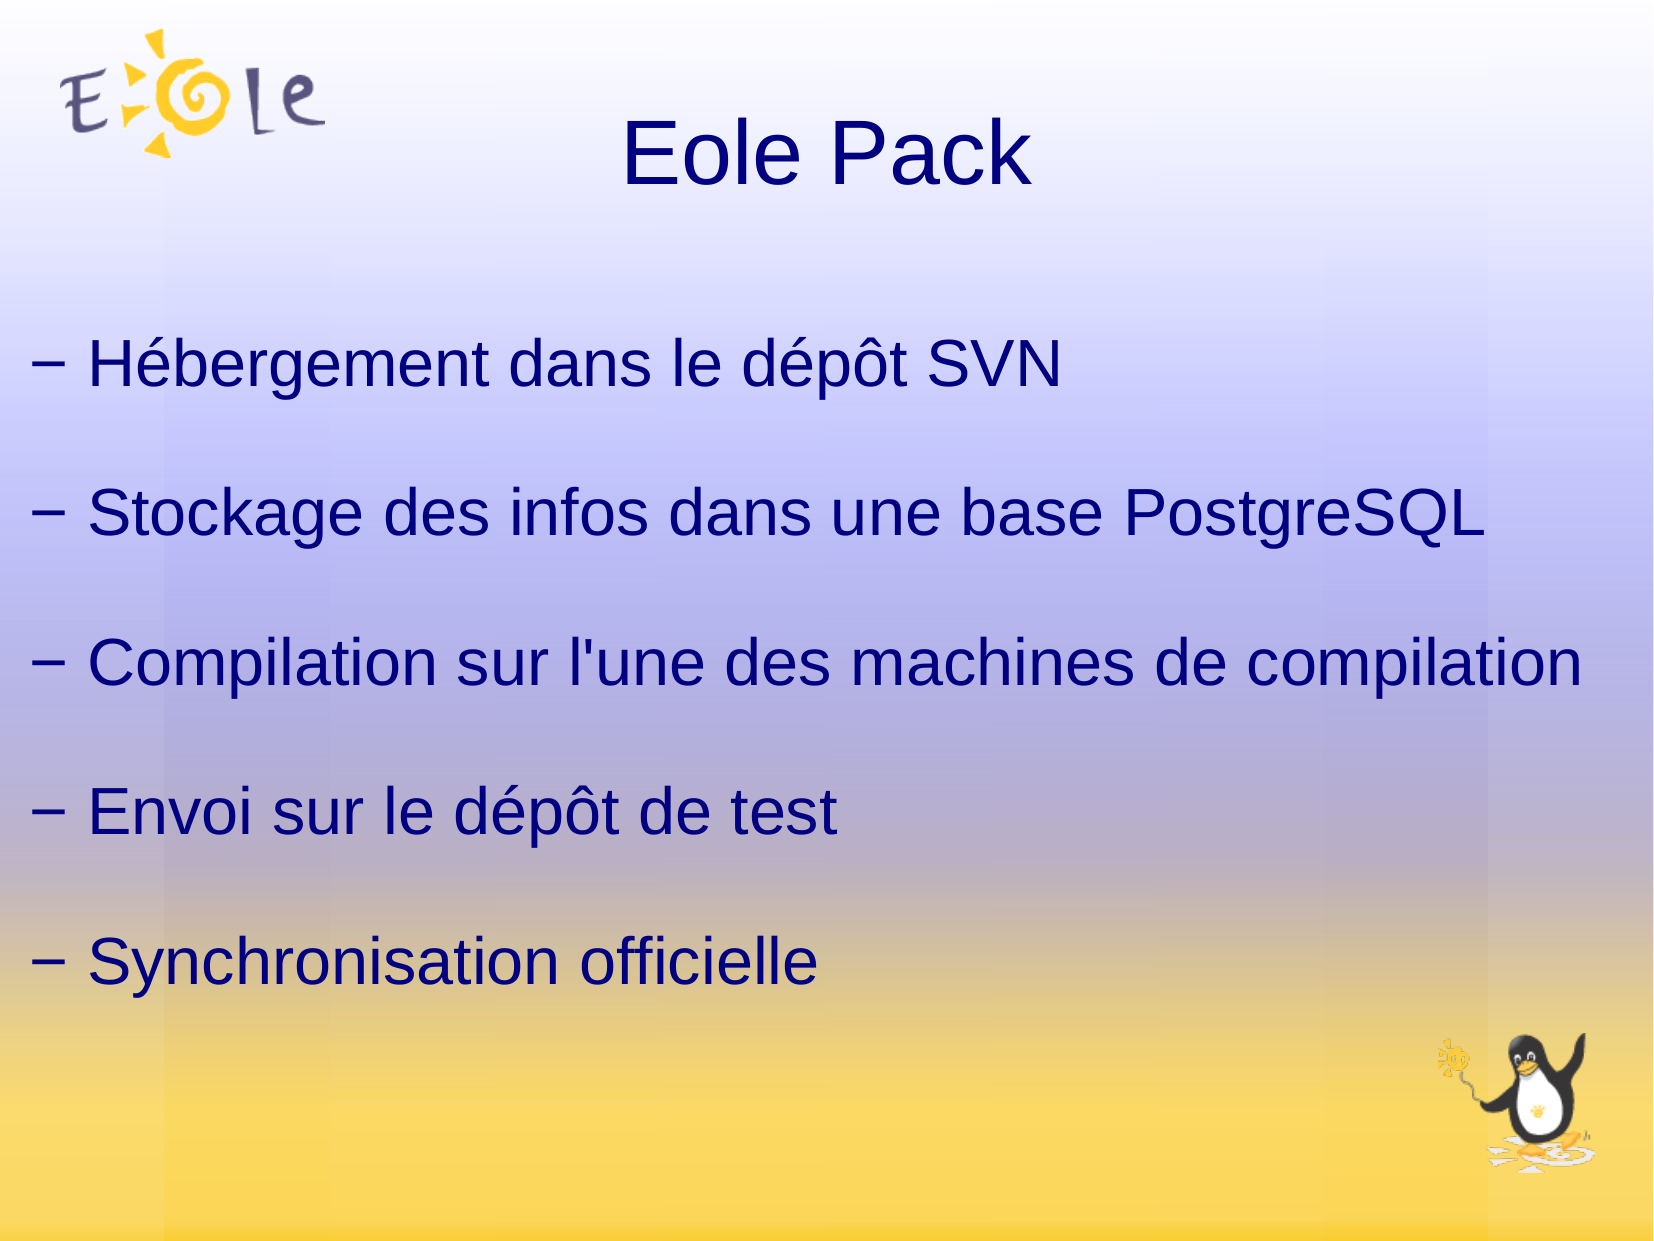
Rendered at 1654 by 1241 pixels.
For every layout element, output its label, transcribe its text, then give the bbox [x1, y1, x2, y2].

title Eole Pack [82, 49, 1571, 257]
picture [0, 0, 1654, 1241]
subtitle − Hébergement dans le dépôt SVN − Stockage des infos dans une base PostgreSQL − Compilation sur l'une des machines de compilation − Envoi sur le dépôt de test − Synchronisation officielle [29, 284, 1625, 1115]
